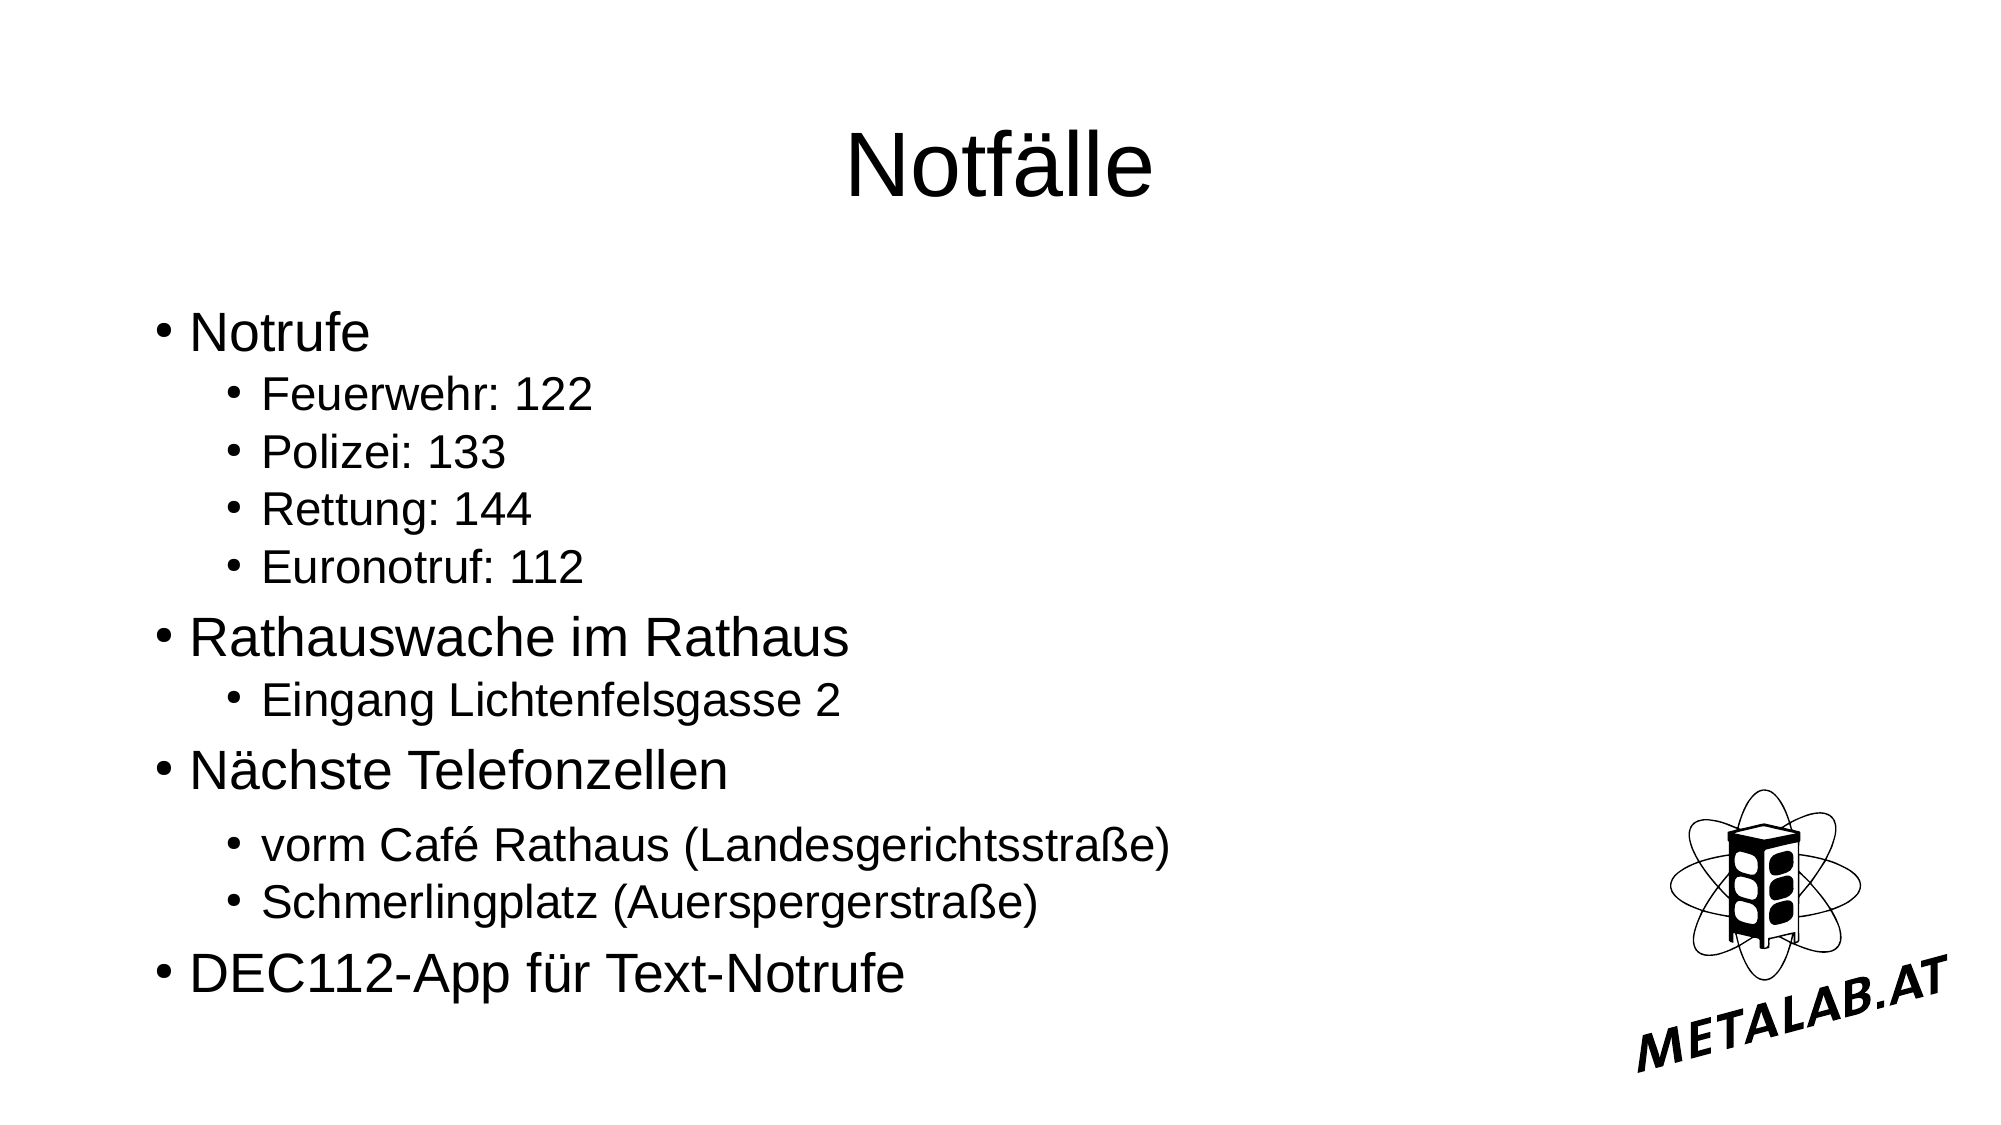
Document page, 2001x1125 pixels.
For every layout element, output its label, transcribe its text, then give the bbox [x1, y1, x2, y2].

list Notrufe Feuerwehr: 122 Polizei: 133 Rettung: 144 Euronotruf: 112 Rathauswache im Rathaus Eingang Lichtenfelsgasse 2 Nächste Telefonzellen vorm Café Rathaus (Landesgerichtsstraße) Schmerlingplatz (Auerspergerstraße) DEC112-App für Text-Notrufe [137, 299, 1863, 1014]
title Notfälle [137, 59, 1863, 278]
